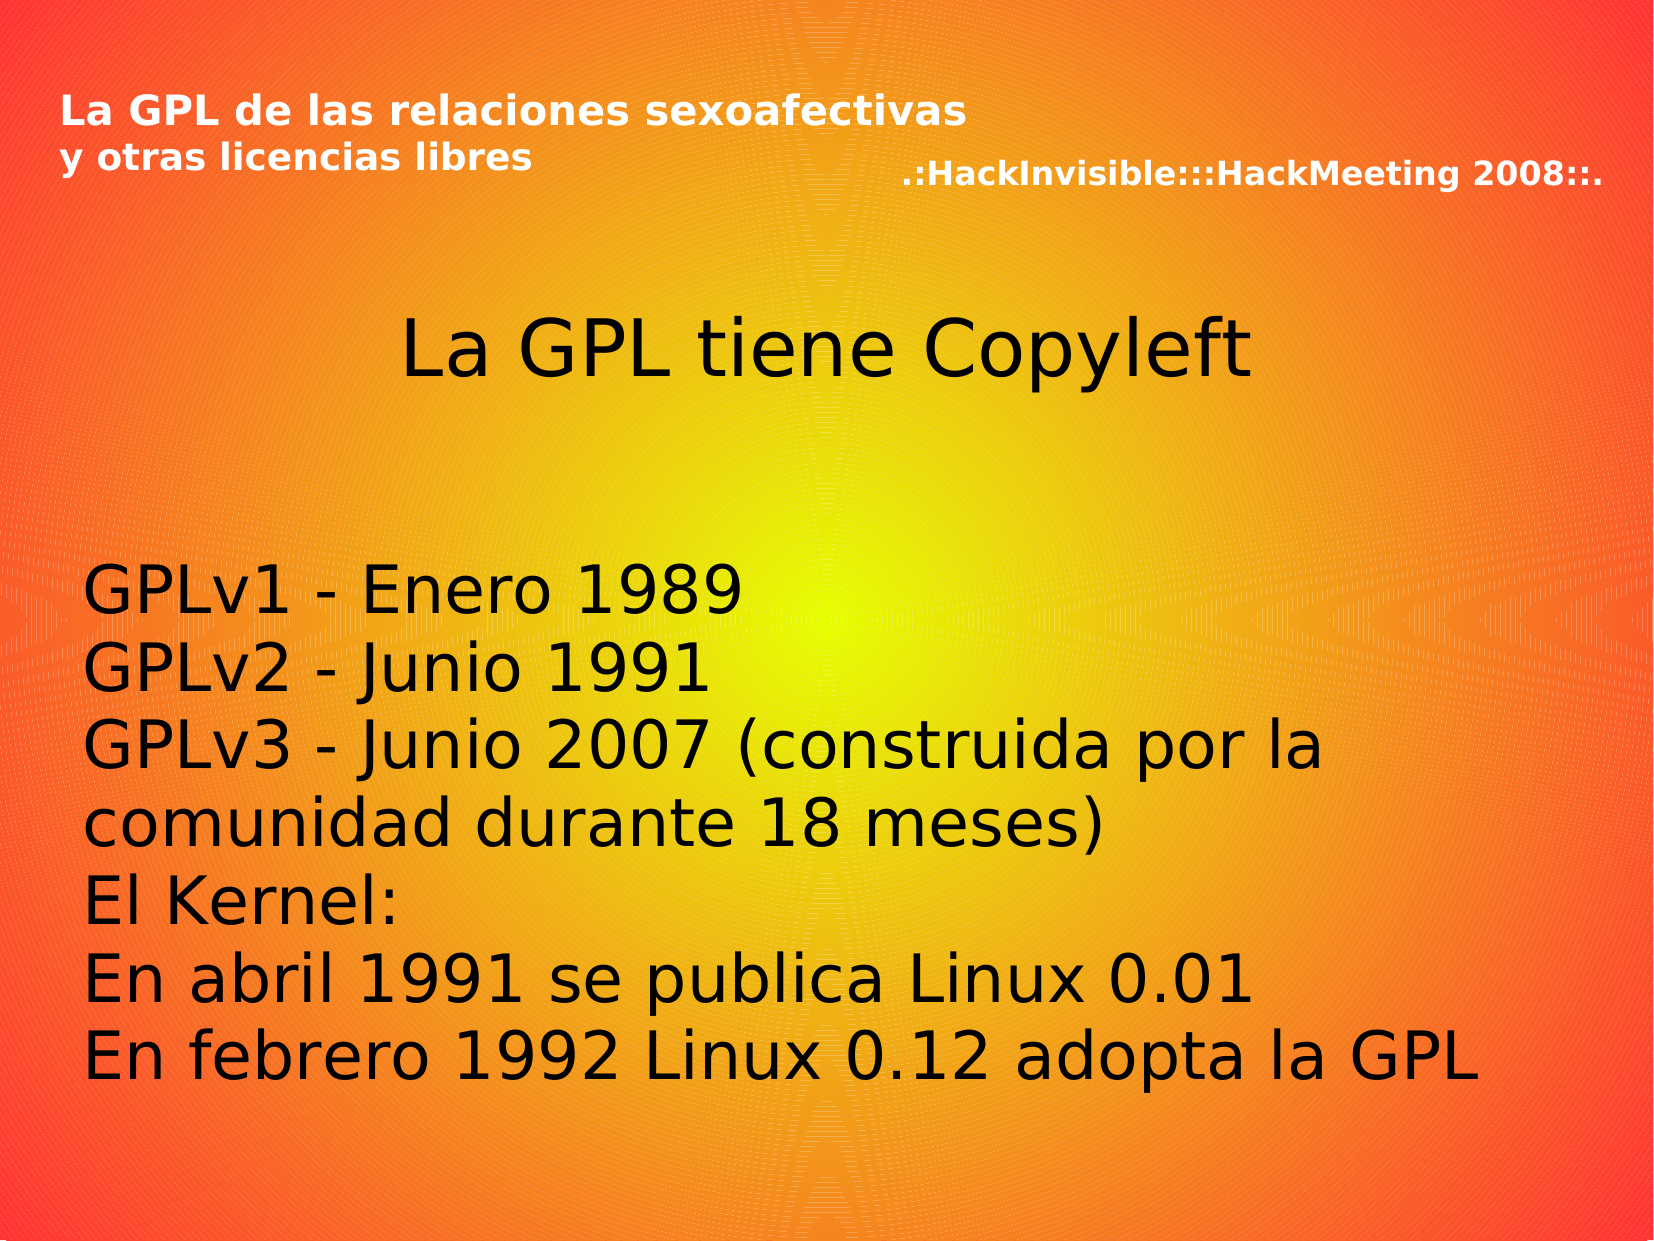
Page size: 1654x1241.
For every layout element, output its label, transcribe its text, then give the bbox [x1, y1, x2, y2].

text_box .:HackInvisible:::HackMeeting 2008::. [885, 147, 1607, 201]
subtitle La GPL tiene Copyleft GPLv1 - Enero 1989 GPLv2 - Junio 1991 GPLv3 - Junio 2007 (construida por la comunidad durante 18 meses) El Kernel: En abril 1991 se publica Linux 0.01 En febrero 1992 Linux 0.12 adopta la GPL [82, 297, 1571, 1102]
title La GPL de las relaciones sexoafectivas y otras licencias libres [59, 59, 1595, 207]
